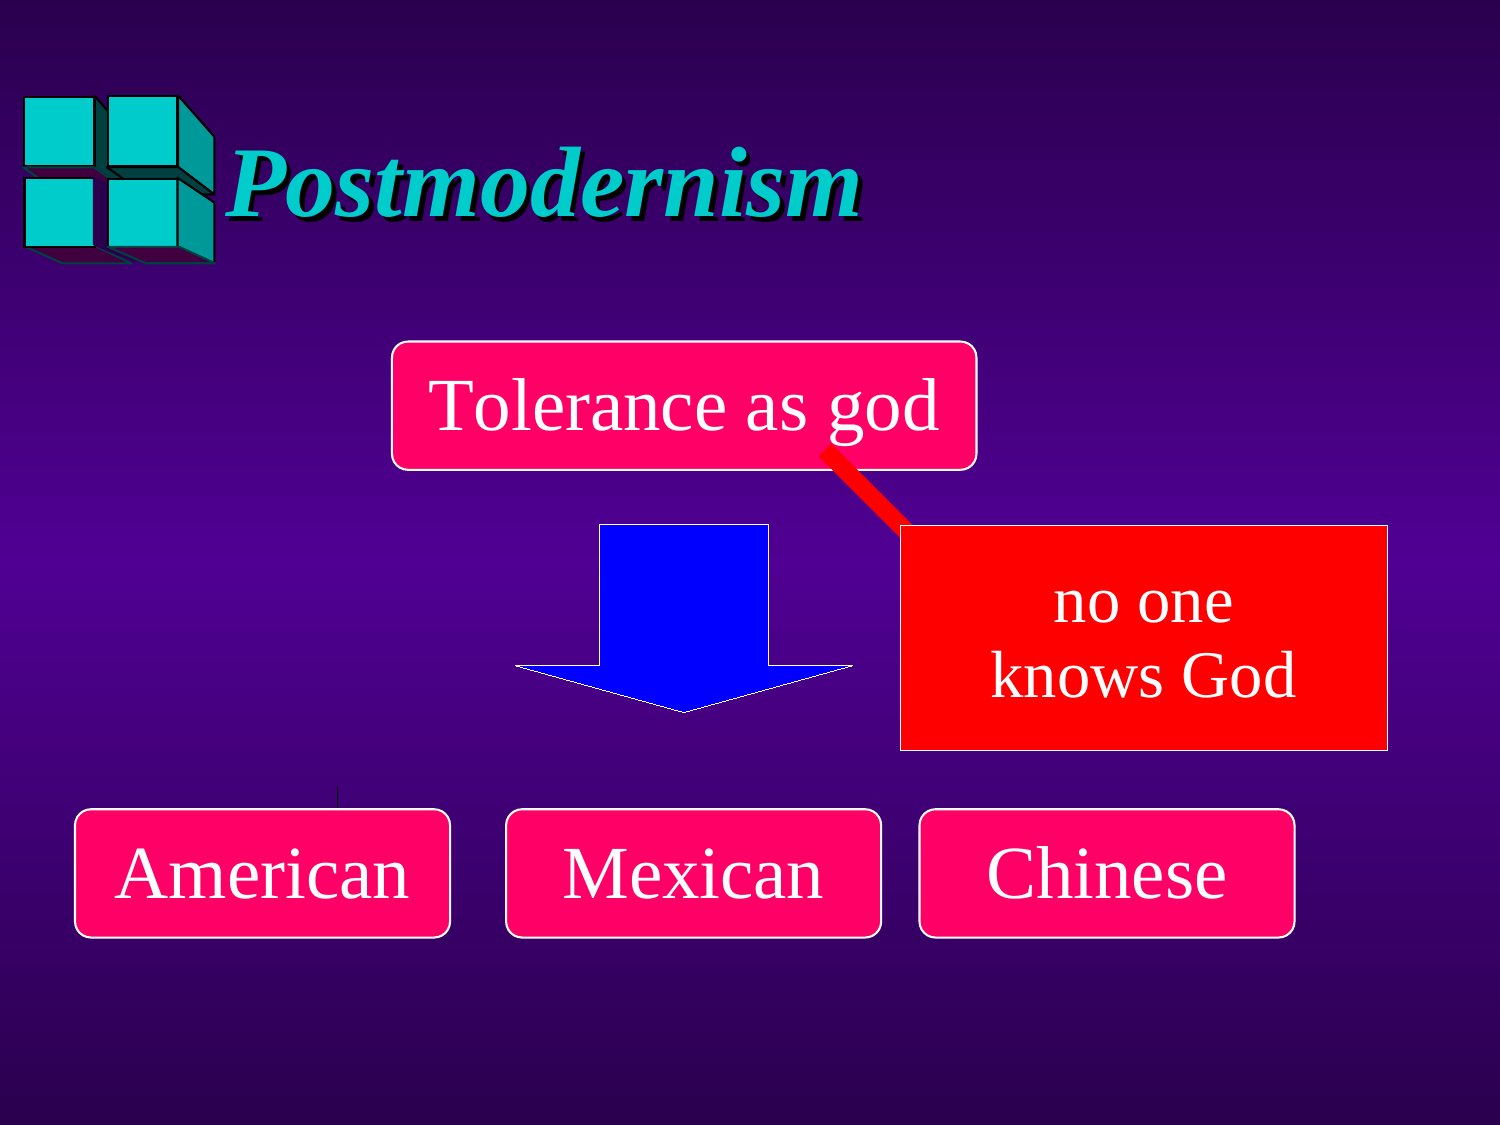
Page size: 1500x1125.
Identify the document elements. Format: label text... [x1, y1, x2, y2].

text_box Mexican [506, 809, 882, 938]
text_box Chinese [919, 809, 1295, 938]
text_box Tolerance as god [391, 341, 977, 470]
text_box [515, 524, 853, 713]
text_box no one knows God [900, 525, 1388, 751]
text_box American [75, 809, 451, 938]
title Postmodernism [224, 55, 1388, 311]
